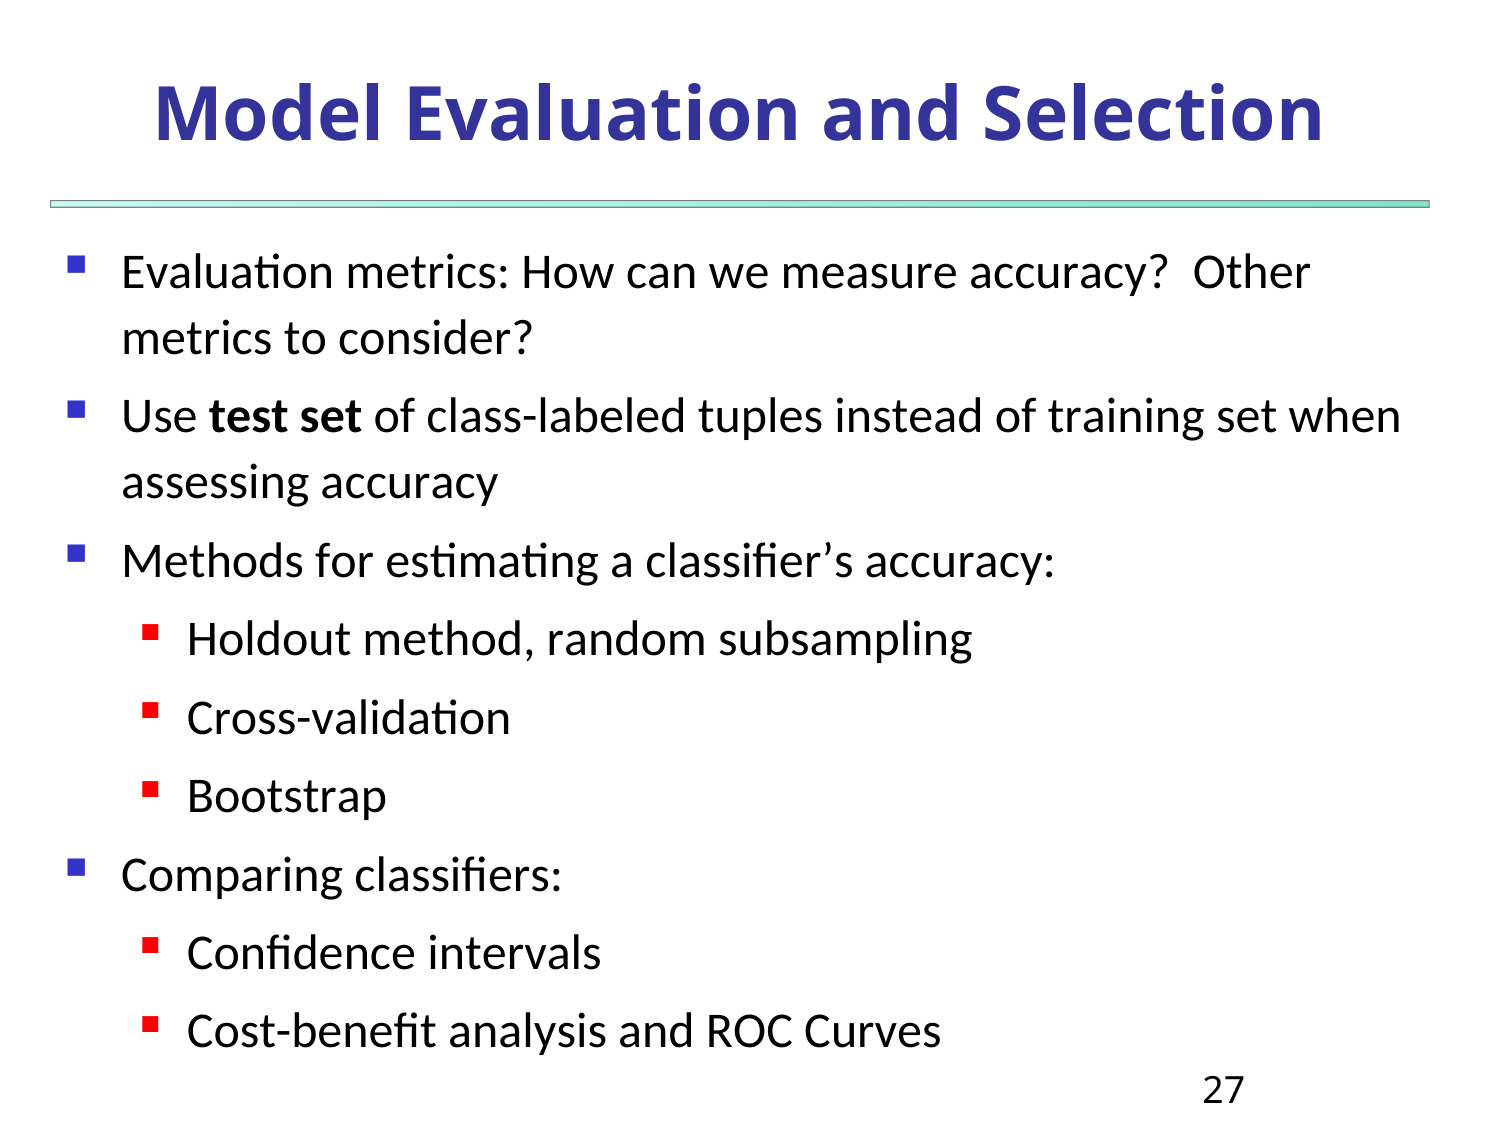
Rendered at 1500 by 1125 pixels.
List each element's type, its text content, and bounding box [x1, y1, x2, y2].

text_box <number> [1187, 1062, 1500, 1125]
title Model Evaluation and Selection [50, 57, 1429, 163]
list Evaluation metrics: How can we measure accuracy? Other metrics to consider? Use test set of class-labeled tuples instead of training set when assessing accuracy Methods for estimating a classifier’s accuracy: Holdout method, random subsampling Cross-validation Bootstrap Comparing classifiers: Confidence intervals Cost-benefit analysis and ROC Curves [49, 224, 1438, 1063]
